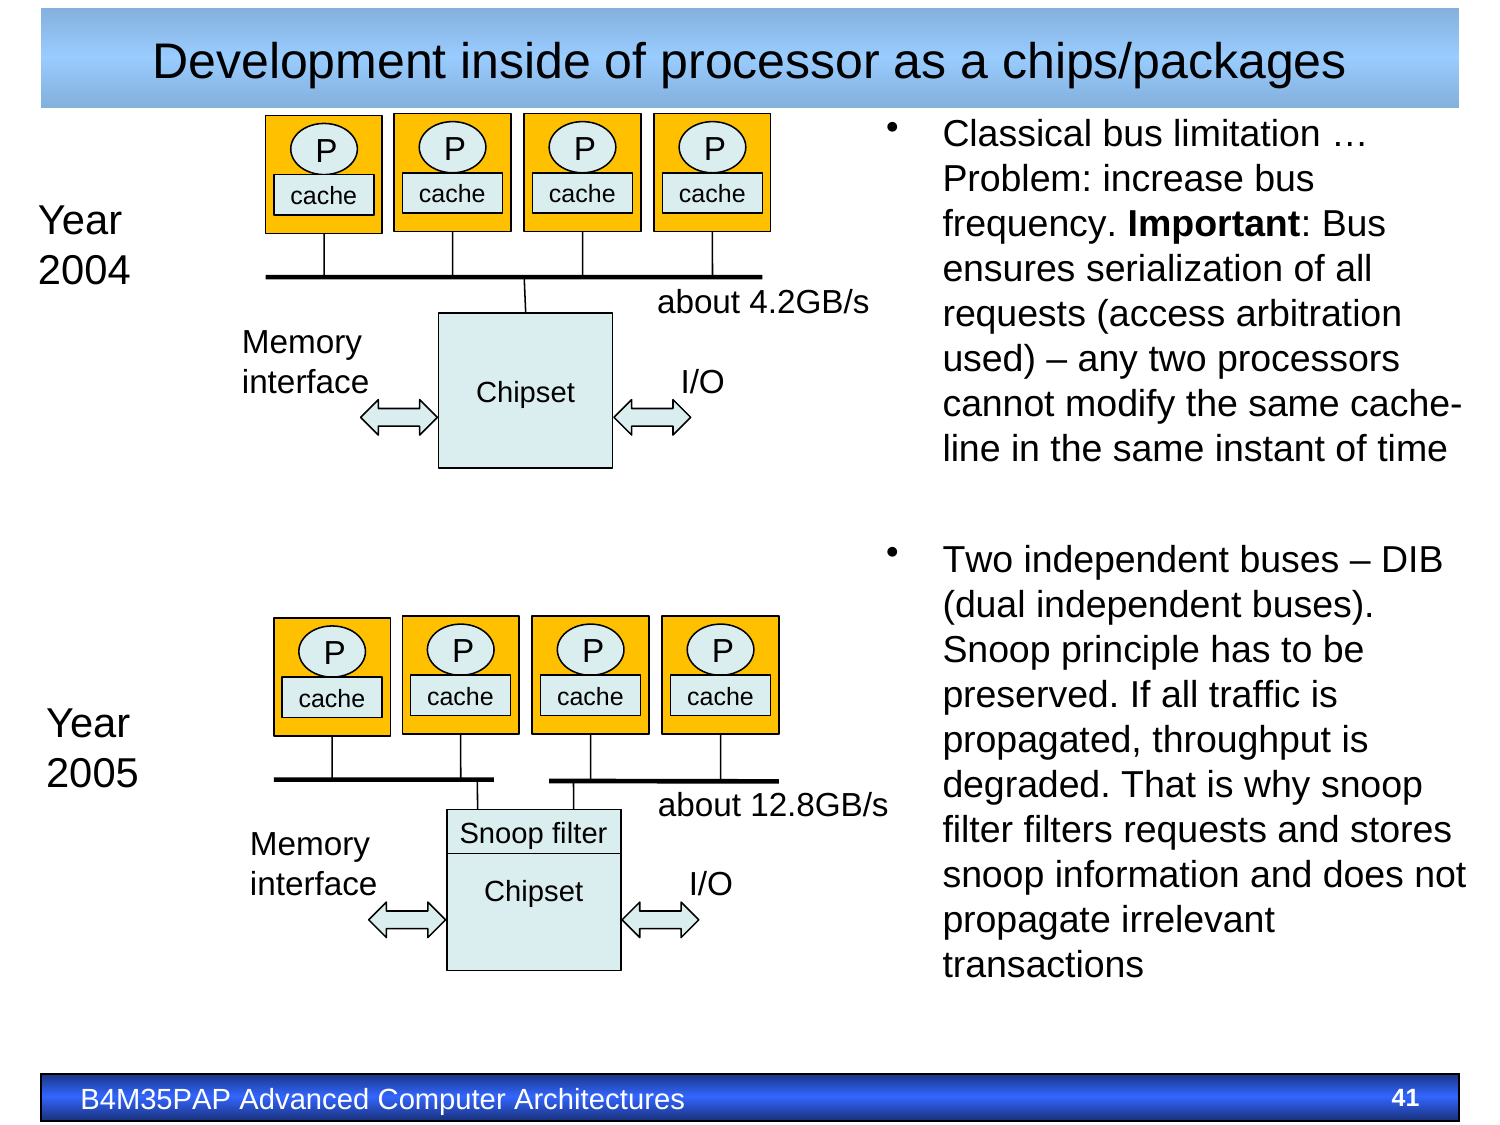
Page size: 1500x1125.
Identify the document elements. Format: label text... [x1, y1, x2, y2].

text_box I/O [665, 352, 867, 408]
text_box [273, 618, 391, 737]
text_box Memory interface [227, 312, 428, 408]
text_box cache [402, 172, 503, 214]
text_box about 4.2GB/s [642, 272, 896, 328]
text_box P [419, 121, 486, 172]
text_box cache [670, 675, 771, 716]
text_box Chipset [438, 313, 613, 468]
text_box Snoop filter [446, 809, 621, 854]
text_box [654, 113, 771, 232]
text_box [662, 616, 779, 735]
text_box [360, 407, 438, 436]
text_box P [290, 123, 358, 174]
text_box I/O [673, 855, 875, 910]
text_box [524, 113, 641, 232]
text_box [394, 113, 511, 232]
text_box P [549, 121, 616, 172]
title Development inside of processor as a chips/packages [41, 8, 1459, 108]
text_box P [557, 624, 624, 675]
text_box cache [410, 675, 511, 716]
text_box cache [532, 172, 633, 214]
text_box [265, 115, 383, 234]
text_box Year 2005 [31, 688, 232, 804]
text_box Chipset [446, 854, 621, 971]
list Classical bus limitation … Problem: increase bus frequency. Important: Bus ensures serialization of all requests (access arbitration used) – any two processors cannot modify the same cache-line in the same instant of time Two independent buses – DIB (dual independent buses). Snoop principle has to be preserved. If all traffic is propagated, throughput is degraded. That is why snoop filter filters requests and stores snoop information and does not propagate irrelevant transactions [871, 101, 1483, 1000]
text_box [613, 399, 691, 436]
text_box Year 2004 [23, 185, 224, 301]
text_box cache [662, 172, 763, 214]
text_box P [427, 624, 495, 675]
text_box [622, 902, 699, 938]
text_box cache [282, 677, 383, 718]
text_box cache [273, 174, 374, 216]
text_box Memory interface [235, 815, 437, 910]
text_box about 12.8GB/s [643, 775, 906, 831]
text_box [402, 616, 519, 735]
text_box [368, 910, 446, 938]
text_box P [298, 625, 366, 677]
text_box P [687, 624, 754, 675]
text_box cache [540, 675, 641, 716]
text_box [532, 616, 649, 735]
text_box P [679, 121, 746, 172]
